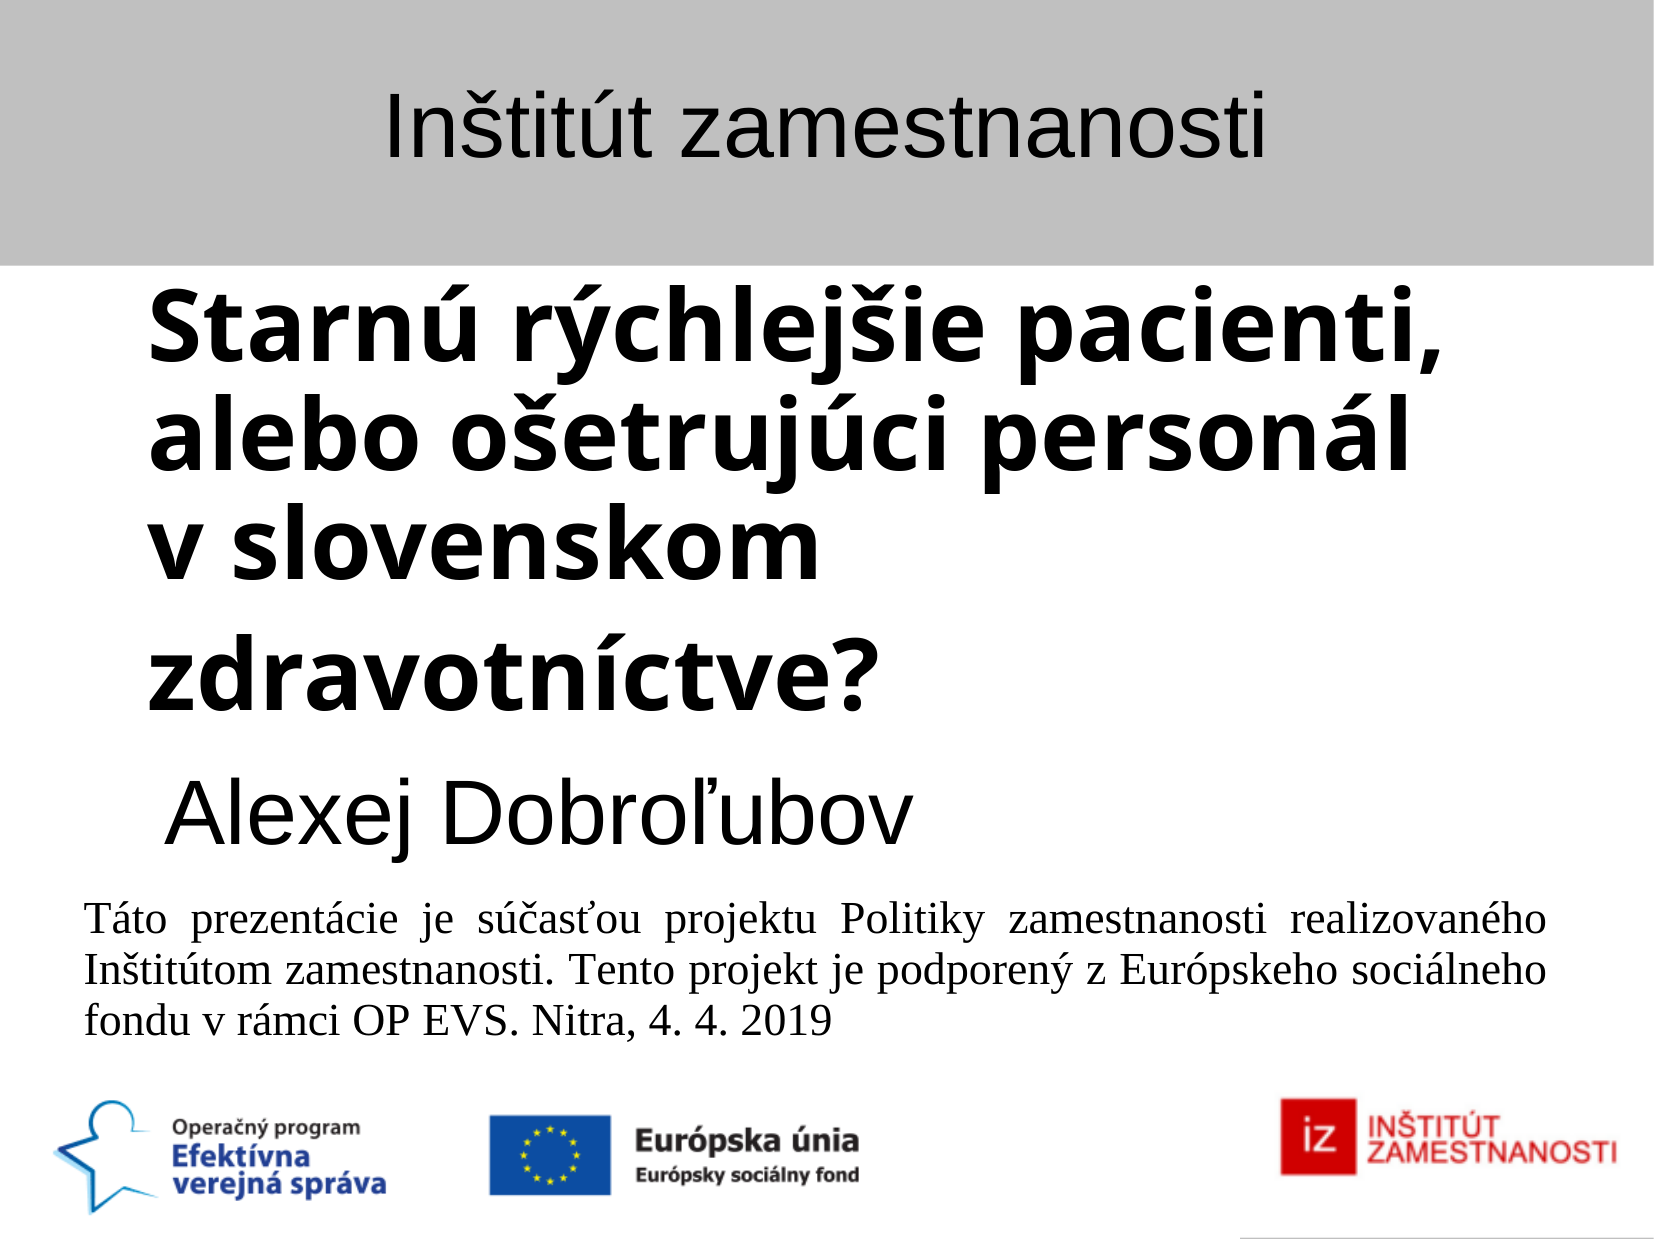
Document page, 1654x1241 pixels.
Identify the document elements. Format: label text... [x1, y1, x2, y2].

title Inštitút zamestnanosti [88, 29, 1565, 237]
picture [29, 1062, 886, 1241]
picture [1240, 1033, 1654, 1241]
text_box Táto prezentácie je súčasťou projektu Politiky zamestnanosti realizovaného Inštitútom zamestnanosti. Tento projekt je podporený z Európskeho sociálneho fondu v rámci OP EVS. Nitra, 4. 4. 2019 [68, 885, 1595, 1063]
list Starnú rýchlejšie pacienti, alebo ošetrujúci personál v slovenskom zdravotníctve? Alexej Dobroľubov [147, 274, 1477, 885]
